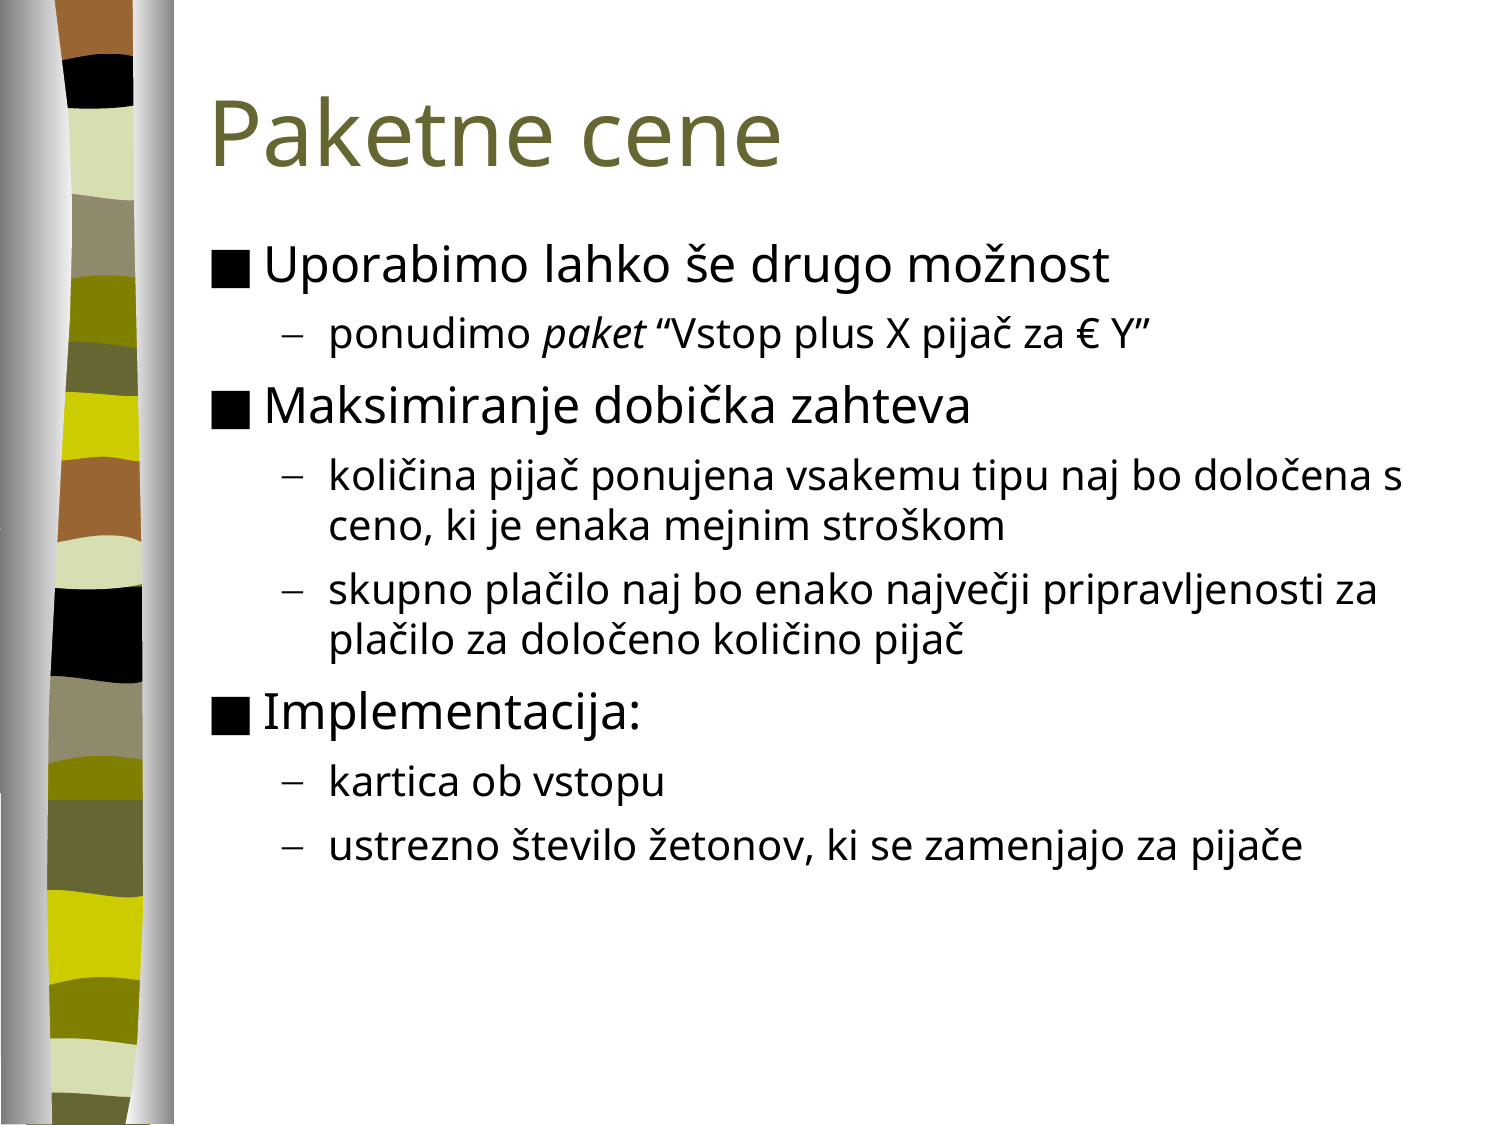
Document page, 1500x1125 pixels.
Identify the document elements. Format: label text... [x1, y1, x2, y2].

list Uporabimo lahko še drugo možnost ponudimo paket “Vstop plus X pijač za € Y” Maksimiranje dobička zahteva količina pijač ponujena vsakemu tipu naj bo določena s ceno, ki je enaka mejnim stroškom skupno plačilo naj bo enako največji pripravljenosti za plačilo za določeno količino pijač Implementacija: kartica ob vstopu ustrezno število žetonov, ki se zamenjajo za pijače [192, 224, 1468, 1000]
title Paketne cene [192, 12, 1468, 224]
